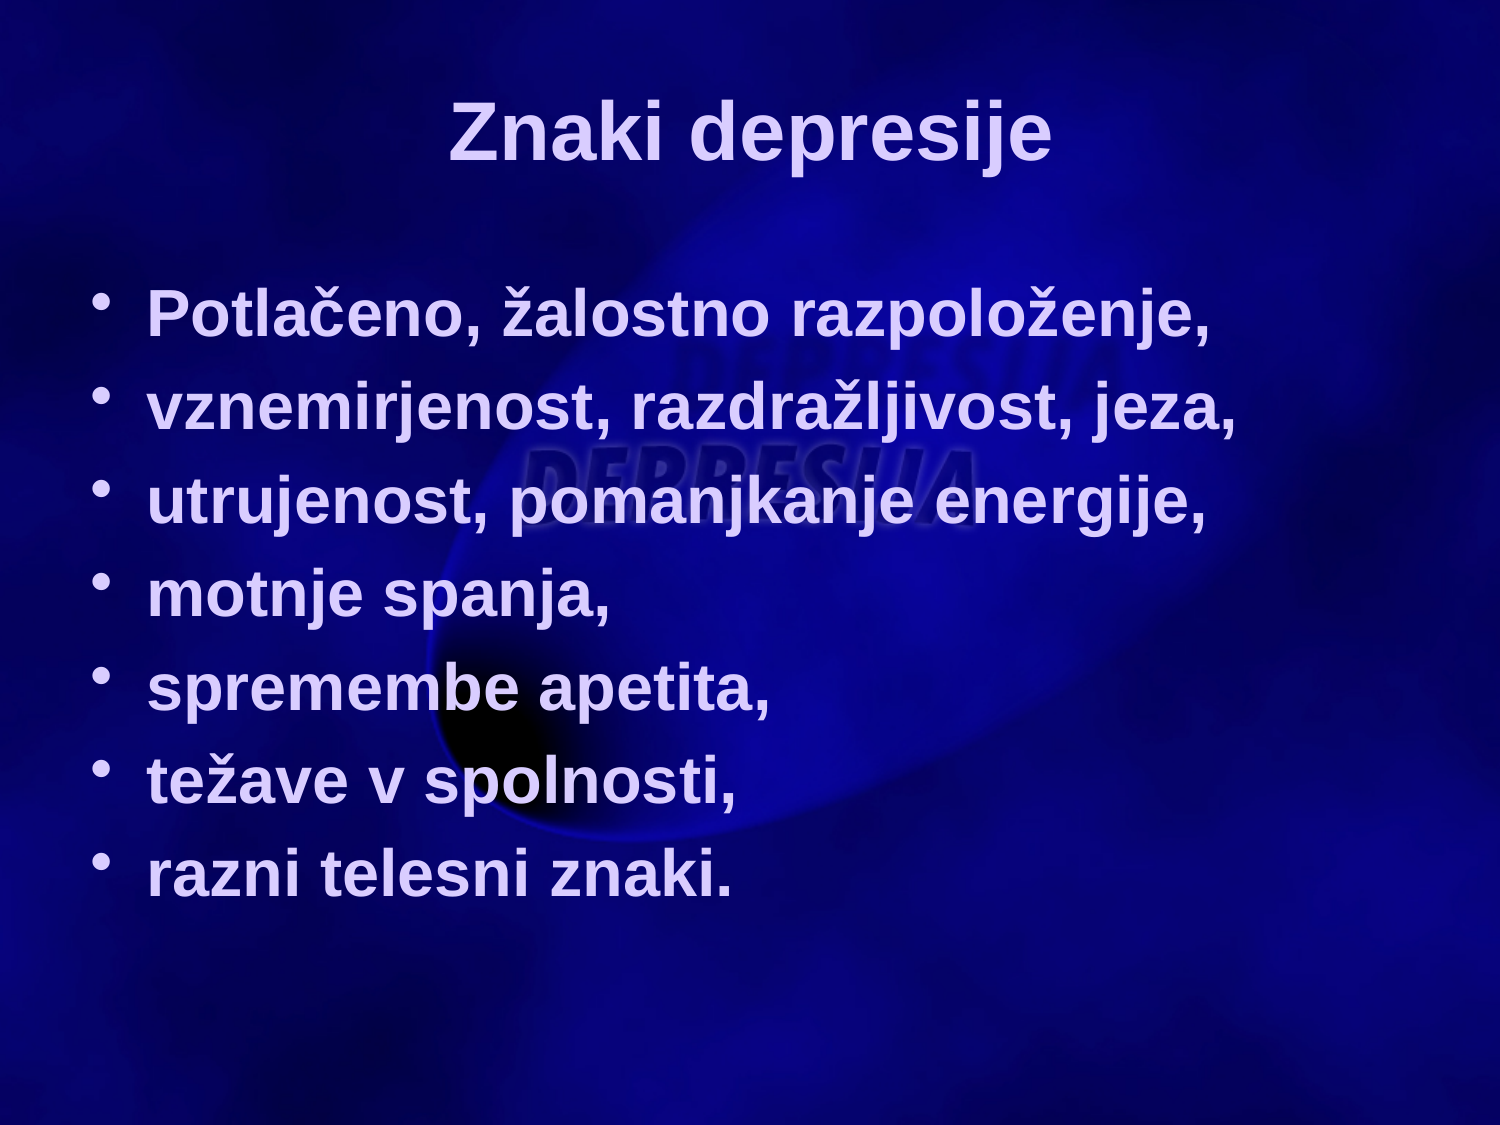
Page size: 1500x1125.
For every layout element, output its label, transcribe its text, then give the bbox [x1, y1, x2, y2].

title Znaki depresije [76, 113, 1427, 242]
picture [0, 0, 1500, 1125]
list Potlačeno, žalostno razpoloženje, vznemirjenost, razdražljivost, jeza, utrujenost, pomanjkanje energije, motnje spanja, spremembe apetita, težave v spolnosti, razni telesni znaki. [75, 262, 1425, 1005]
